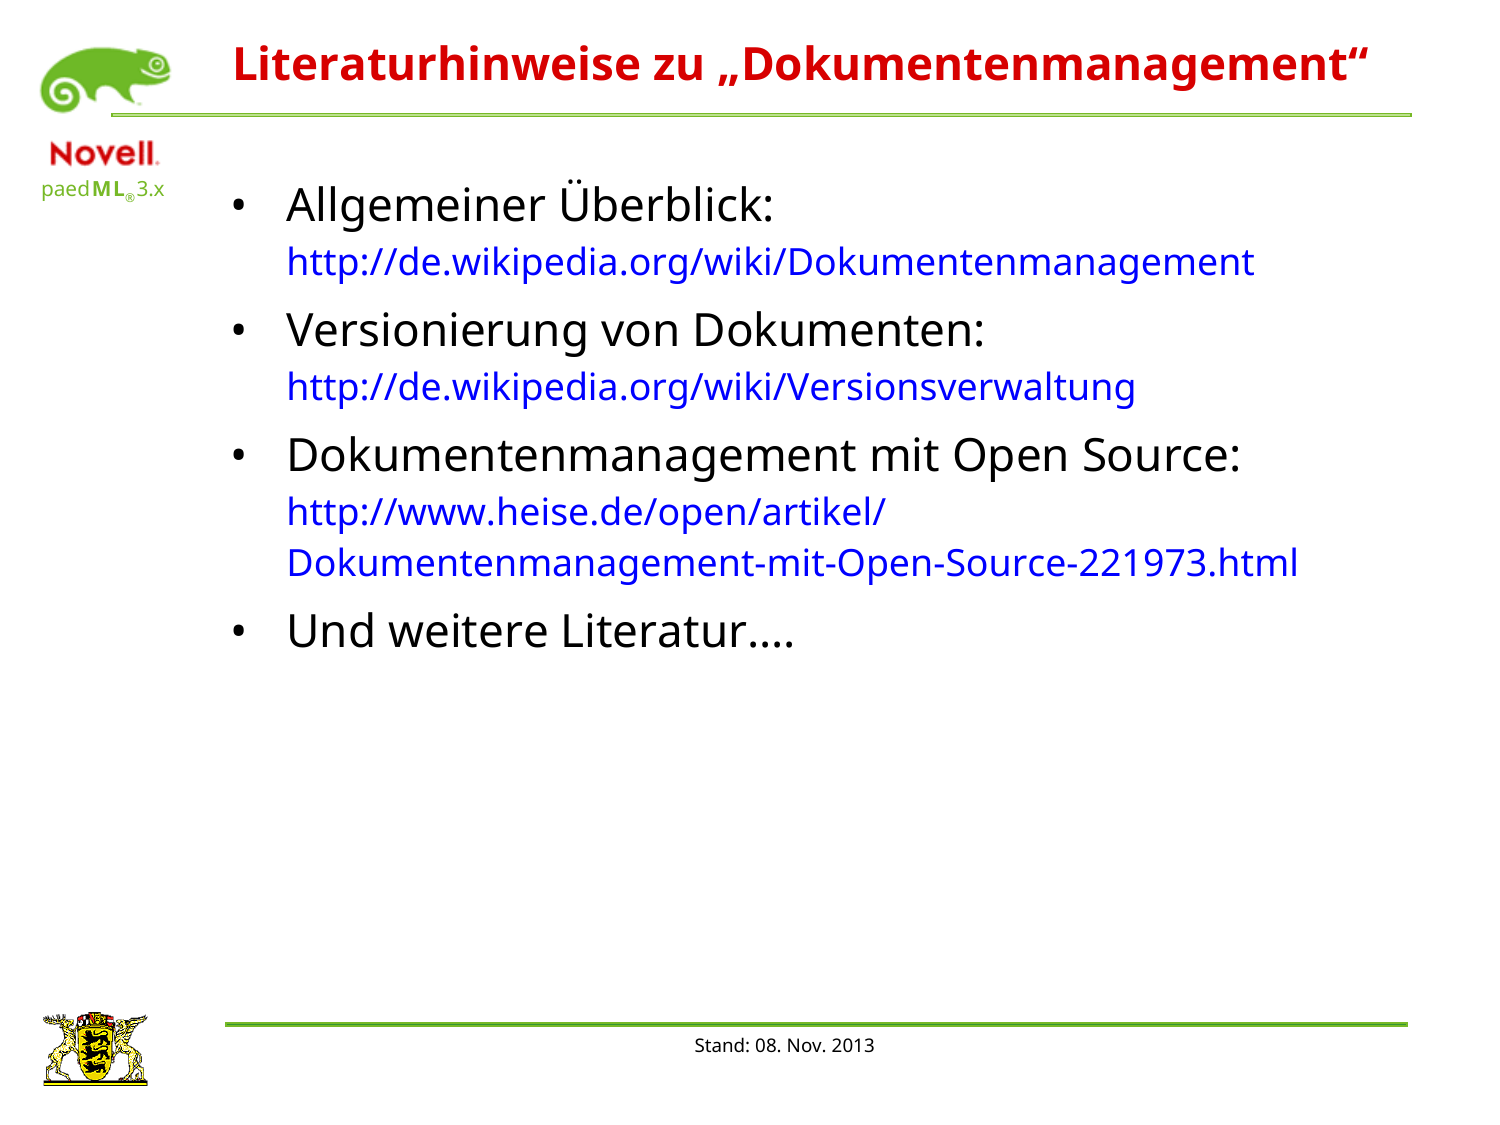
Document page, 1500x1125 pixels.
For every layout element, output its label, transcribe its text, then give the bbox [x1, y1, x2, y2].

list Allgemeiner Überblick: http://de.wikipedia.org/wiki/Dokumentenmanagement Versionierung von Dokumenten: http://de.wikipedia.org/wiki/Versionsverwaltung Dokumentenmanagement mit Open Source: http://www.heise.de/open/artikel/ Dokumentenmanagement-mit-Open-Source-221973.html Und weitere Literatur.... [230, 172, 1388, 901]
picture [26, 30, 184, 188]
title Literaturhinweise zu „Dokumentenmanagement“ [232, 7, 1388, 118]
picture [41, 1011, 148, 1088]
